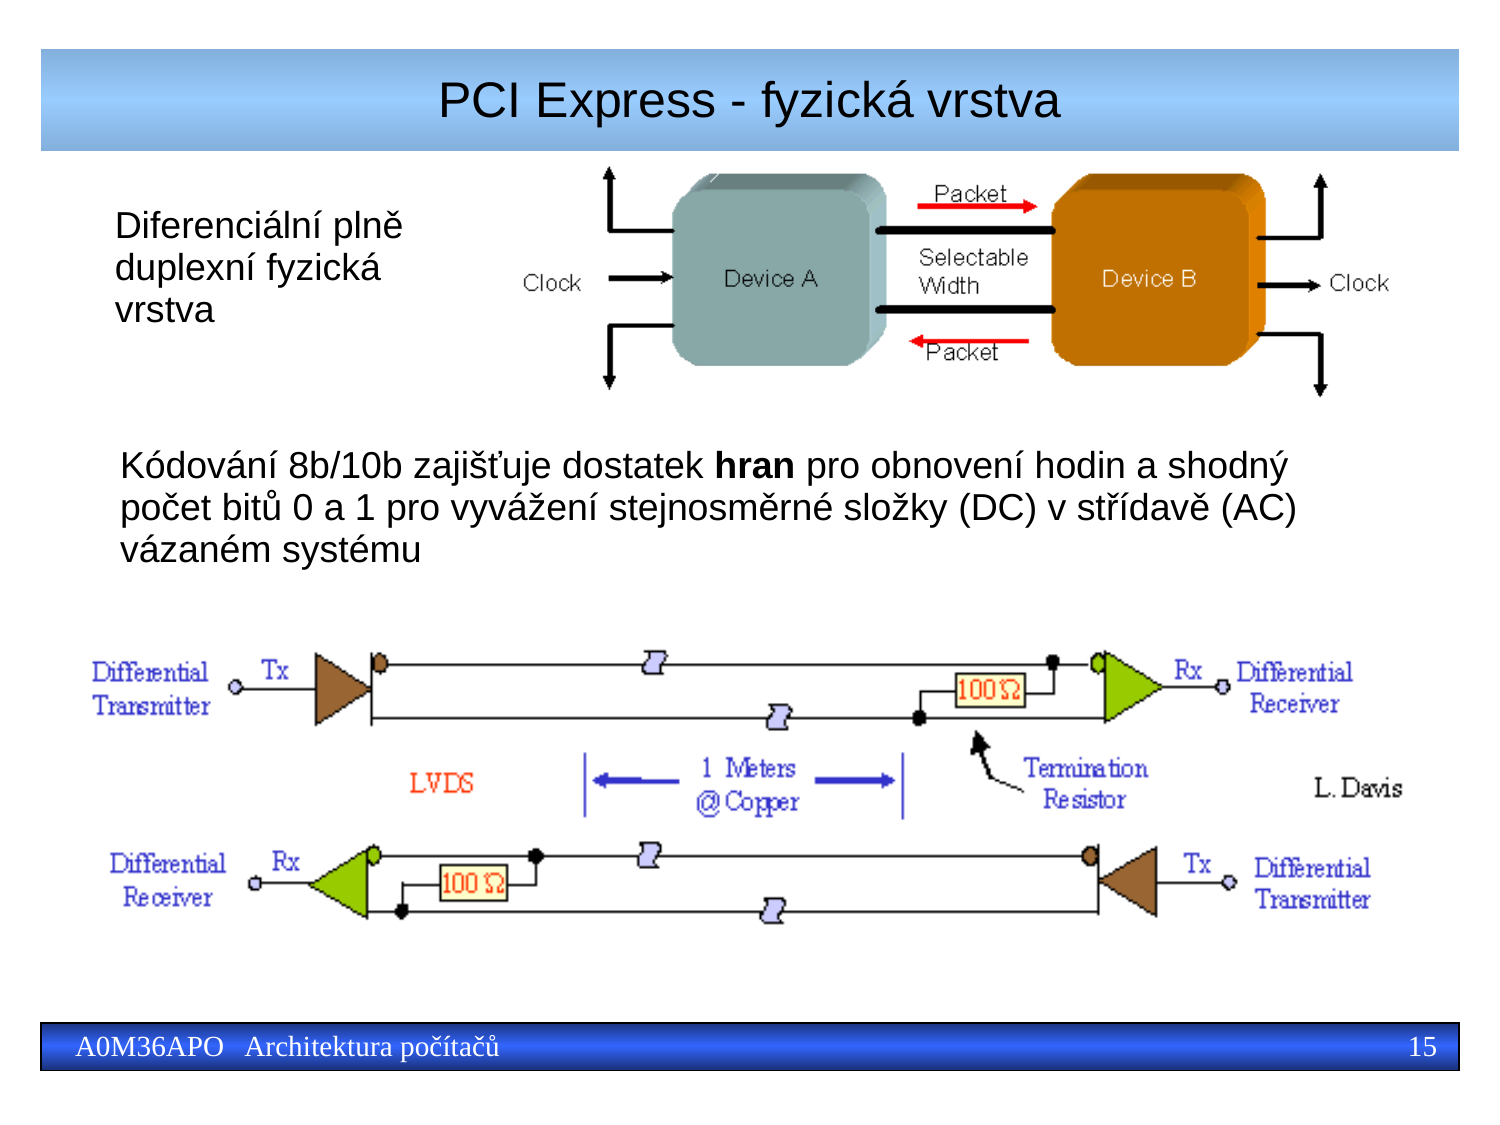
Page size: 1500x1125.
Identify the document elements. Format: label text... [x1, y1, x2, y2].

text_box Kódování 8b/10b zajišťuje dostatek hran pro obnovení hodin a shodný počet bitů 0 a 1 pro vyvážení stejnosměrné složky (DC) v střídavě (AC) vázaném systému [105, 437, 1375, 580]
picture [513, 164, 1400, 400]
picture [71, 642, 1429, 938]
text_box Diferenciální plně duplexní fyzická vrstva [99, 196, 455, 338]
title PCI Express - fyzická vrstva [41, 49, 1459, 151]
